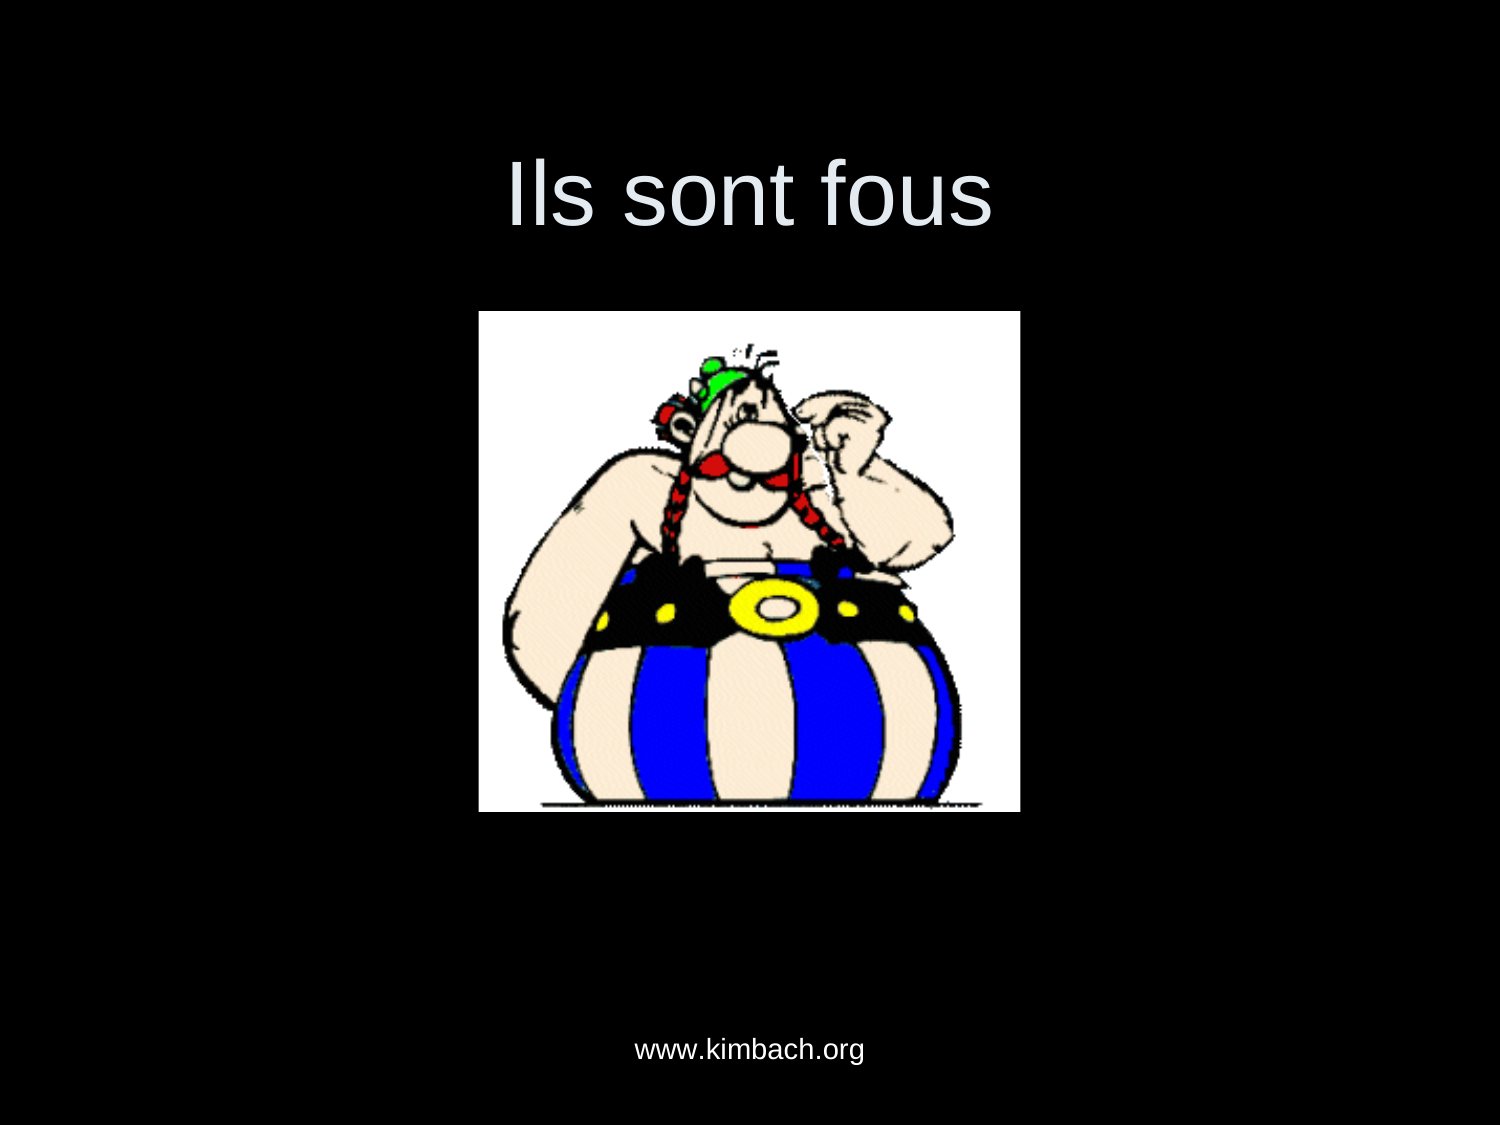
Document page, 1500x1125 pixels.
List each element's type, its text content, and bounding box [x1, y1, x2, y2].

picture [478, 311, 1021, 812]
title Ils sont fous [112, 99, 1388, 288]
